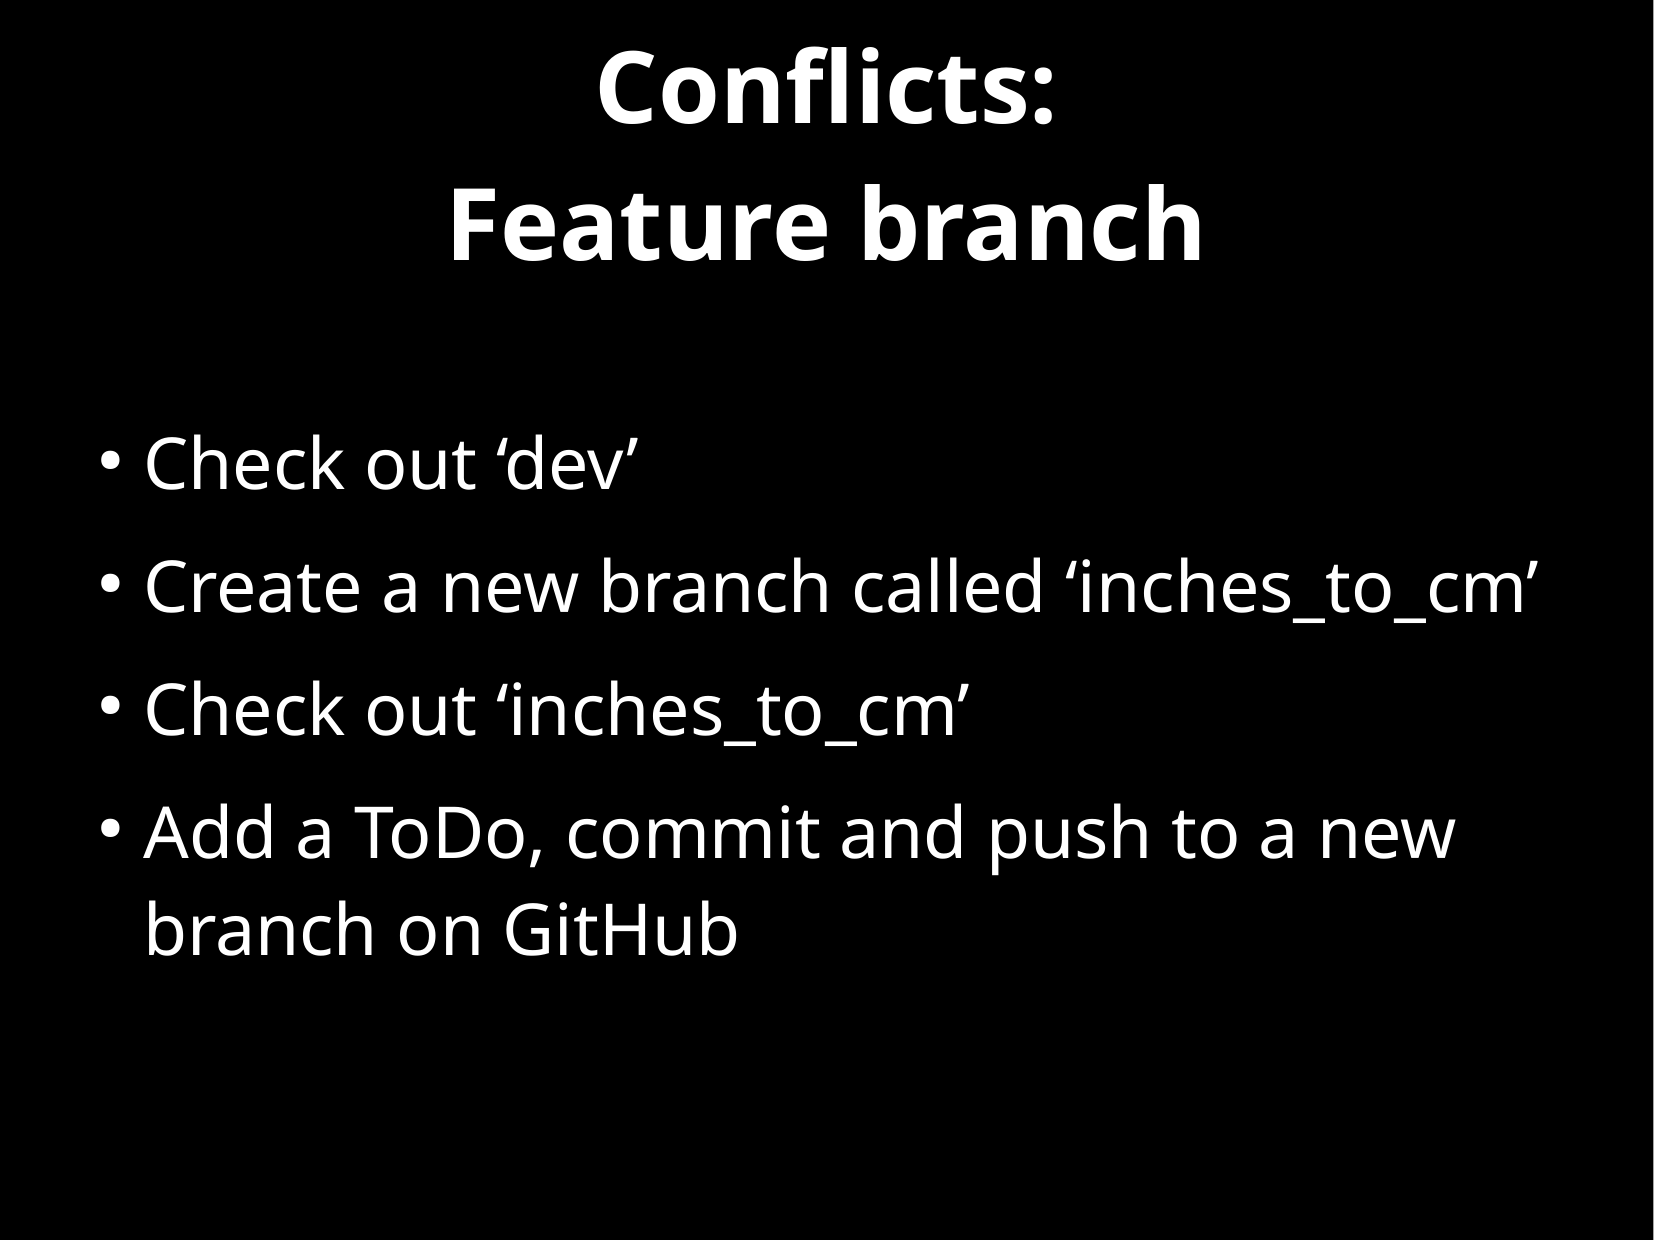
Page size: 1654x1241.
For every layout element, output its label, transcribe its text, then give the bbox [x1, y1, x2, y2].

title Conflicts: Feature branch [82, 26, 1571, 280]
list Check out ‘dev’ Create a new branch called ‘inches_to_cm’ Check out ‘inches_to_cm’ Add a ToDo, commit and push to a new branch on GitHub [82, 290, 1571, 1010]
